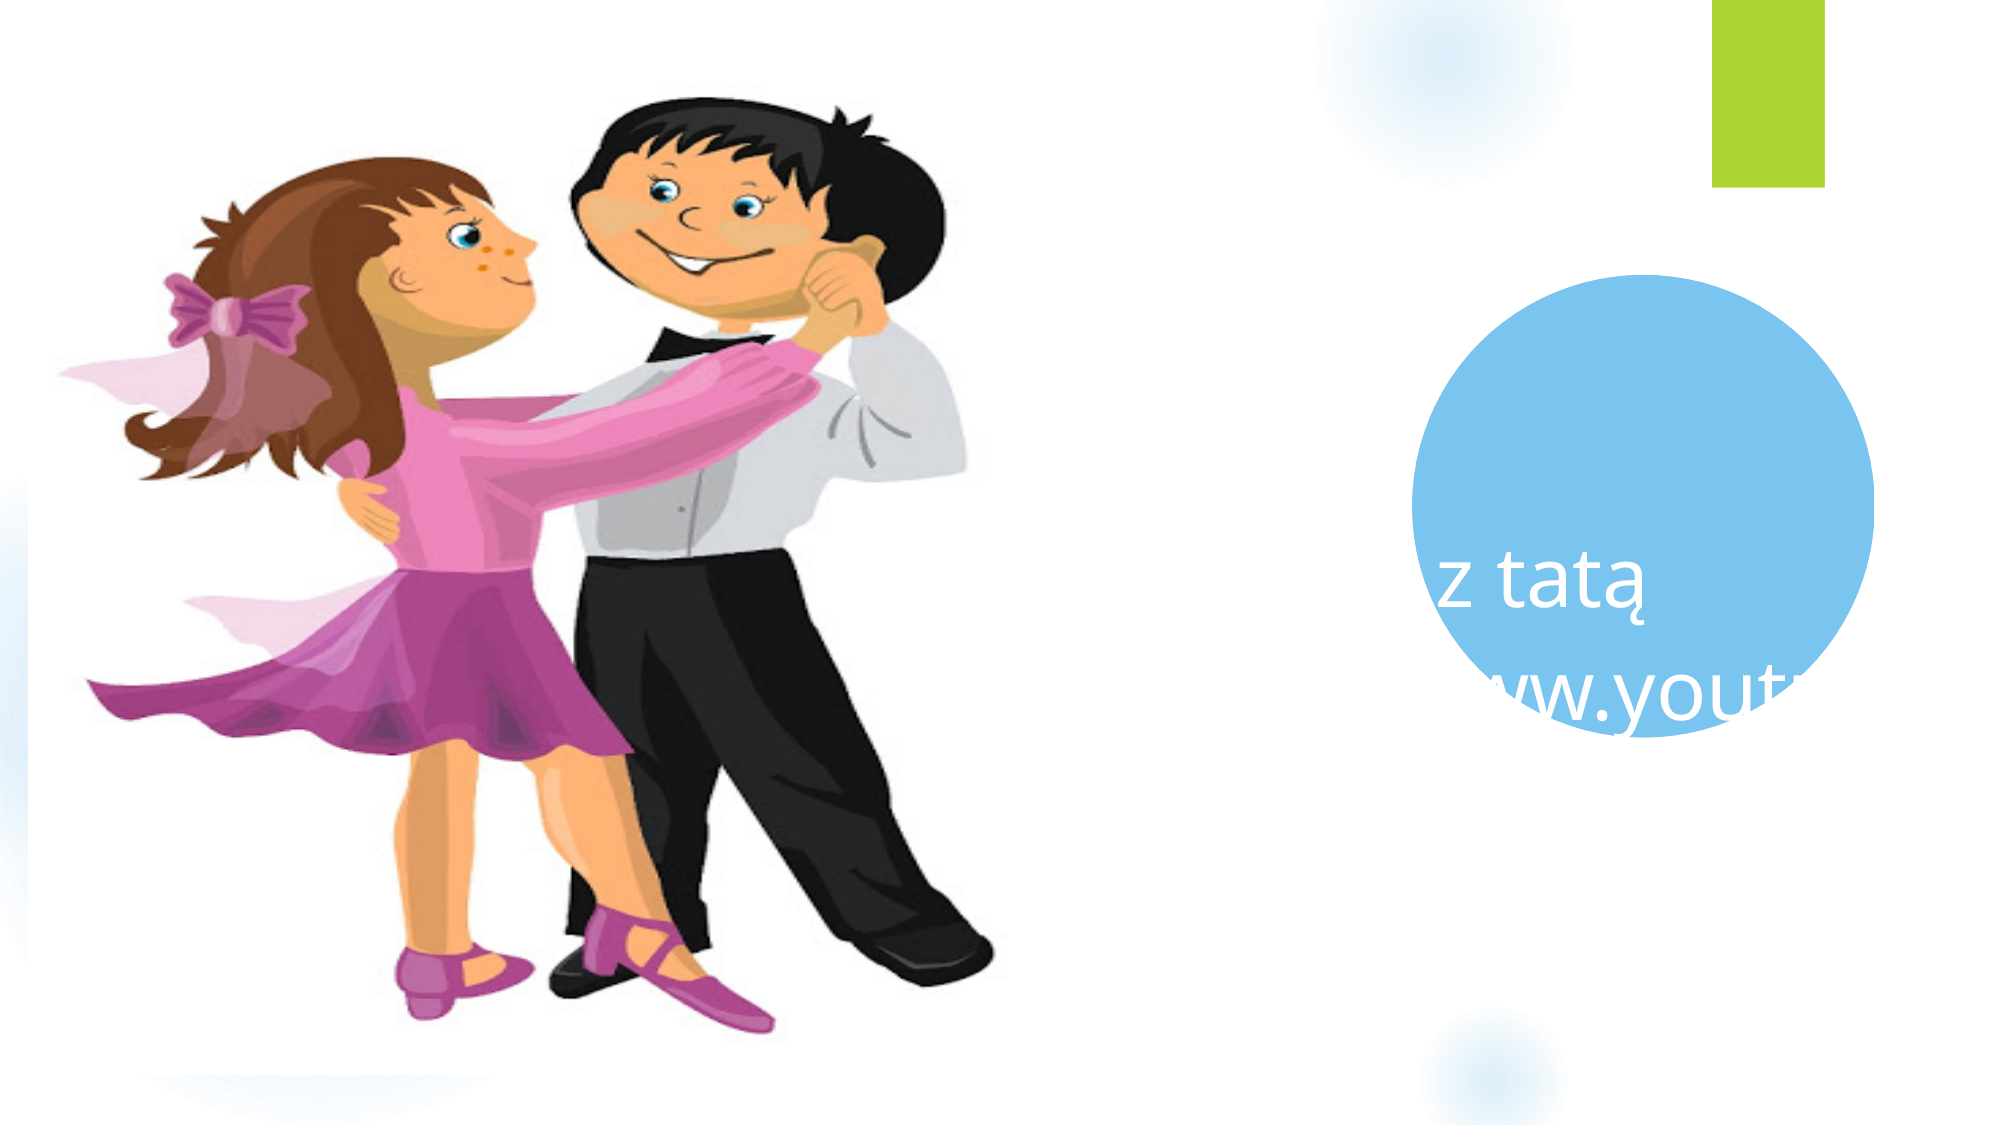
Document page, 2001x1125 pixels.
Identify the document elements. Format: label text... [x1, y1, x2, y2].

picture [1312, 0, 1576, 188]
picture [0, 54, 1048, 1125]
text_box Zatańcz z tatą https://www.youtube.com/watch?v=ZxgFEtsfIBs [1096, 296, 1881, 978]
picture [1412, 999, 1576, 1125]
text_box [1547, 274, 1740, 296]
text_box [1712, 0, 1825, 188]
